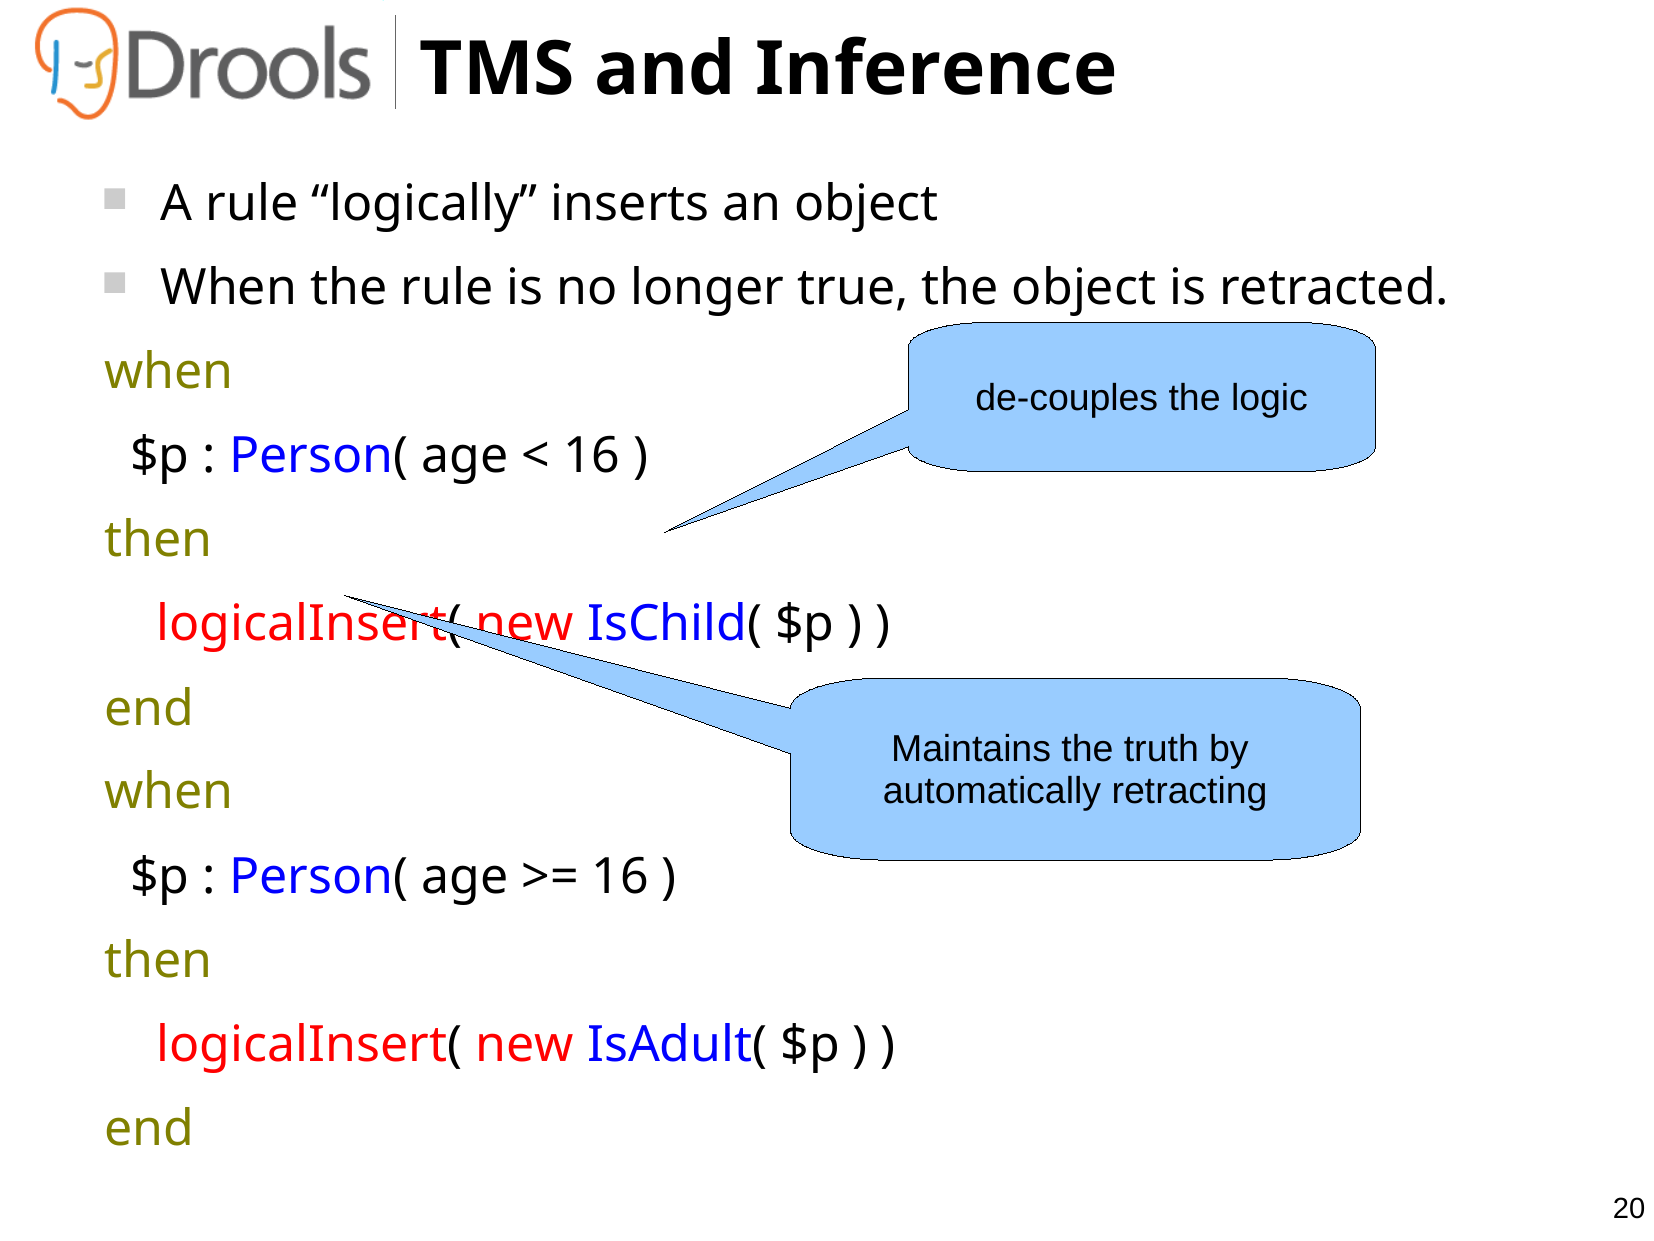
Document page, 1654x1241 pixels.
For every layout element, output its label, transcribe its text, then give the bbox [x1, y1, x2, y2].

list A rule “logically” inserts an object When the rule is no longer true, the object is retracted. when $p : Person( age < 16 ) then logicalInsert( new IsChild( $p ) ) end when $p : Person( age >= 16 ) then logicalInsert( new IsAdult( $p ) ) end [104, 166, 1517, 1010]
picture [29, 0, 384, 126]
text_box de-couples the logic [664, 322, 1376, 533]
title TMS and Inference [419, 12, 1630, 118]
text_box Maintains the truth by automatically retracting [344, 595, 1361, 861]
